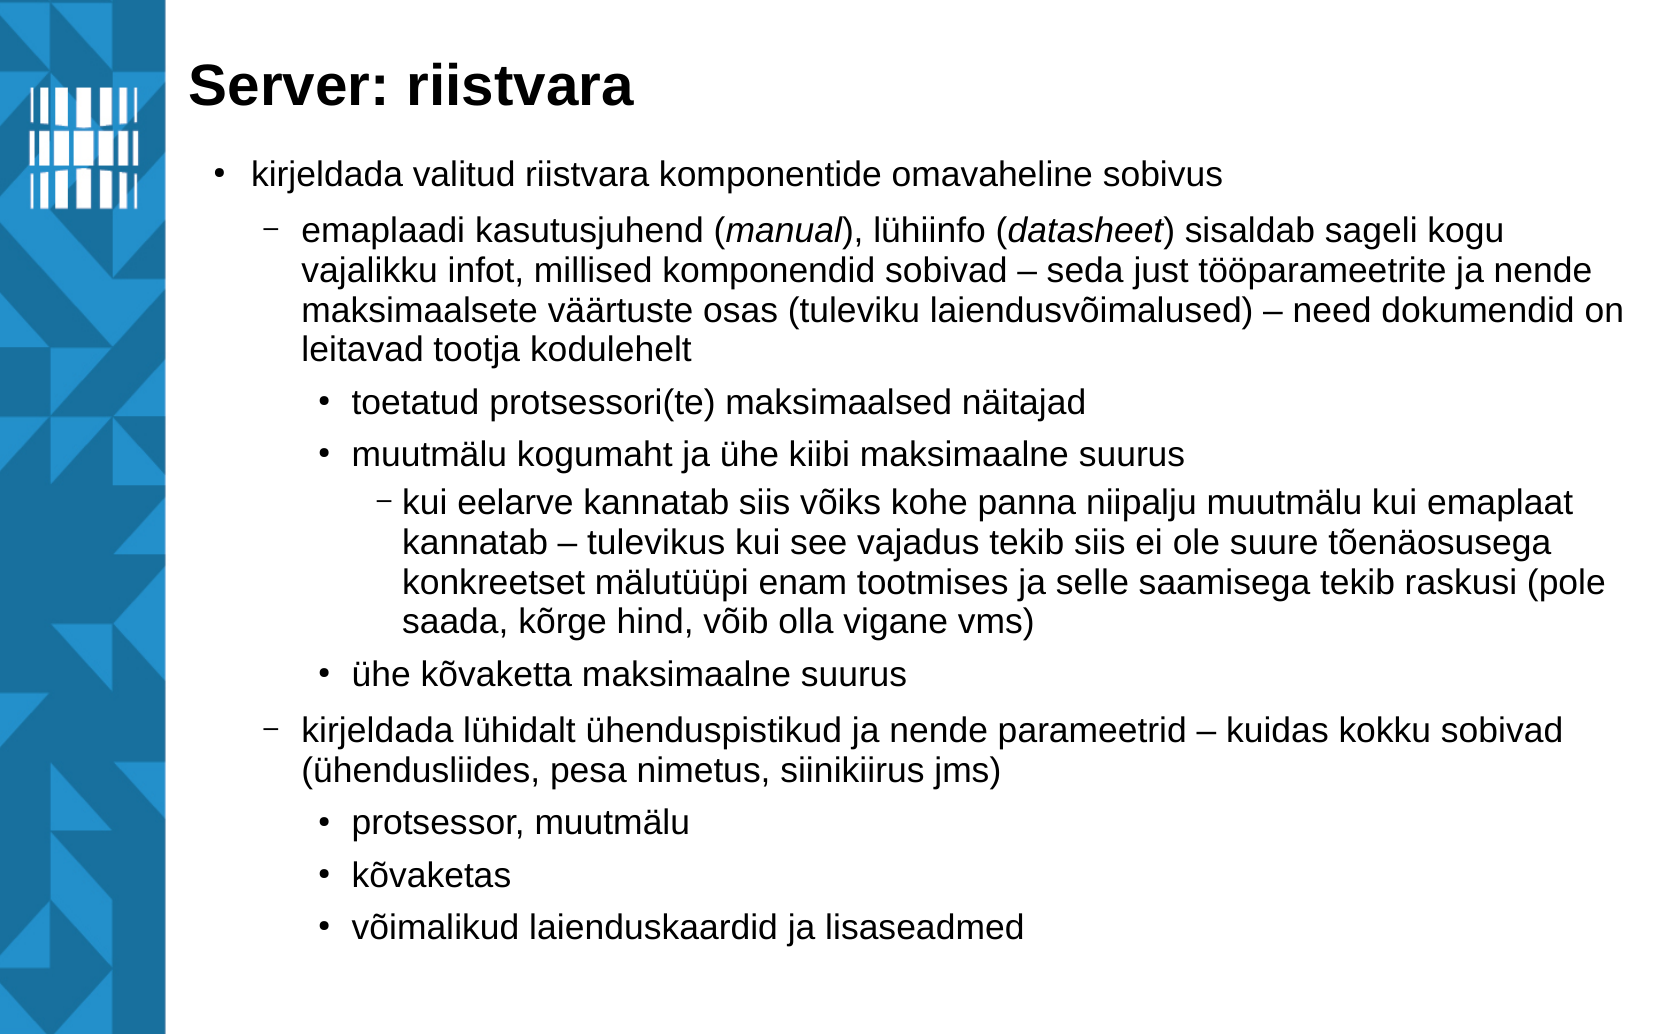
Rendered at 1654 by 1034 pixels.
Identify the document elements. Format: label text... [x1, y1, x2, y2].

list kirjeldada valitud riistvara komponentide omavaheline sobivus emaplaadi kasutusjuhend (manual), lühiinfo (datasheet) sisaldab sageli kogu vajalikku infot, millised komponendid sobivad – seda just tööparameetrite ja nende maksimaalsete väärtuste osas (tuleviku laiendusvõimalused) – need dokumendid on leitavad tootja kodulehelt toetatud protsessori(te) maksimaalsed näitajad muutmälu kogumaht ja ühe kiibi maksimaalne suurus kui eelarve kannatab siis võiks kohe panna niipalju muutmälu kui emaplaat kannatab – tulevikus kui see vajadus tekib siis ei ole suure tõenäosusega konkreetset mälutüüpi enam tootmises ja selle saamisega tekib raskusi (pole saada, kõrge hind, võib olla vigane vms) ühe kõvaketta maksimaalne suurus kirjeldada lühidalt ühenduspistikud ja nende parameetrid – kuidas kokku sobivad (ühendusliides, pesa nimetus, siinikiirus jms) protsessor, muutmälu kõvaketas võimalikud laienduskaardid ja lisaseadmed [200, 153, 1630, 957]
title Server: riistvara [188, 41, 1630, 130]
